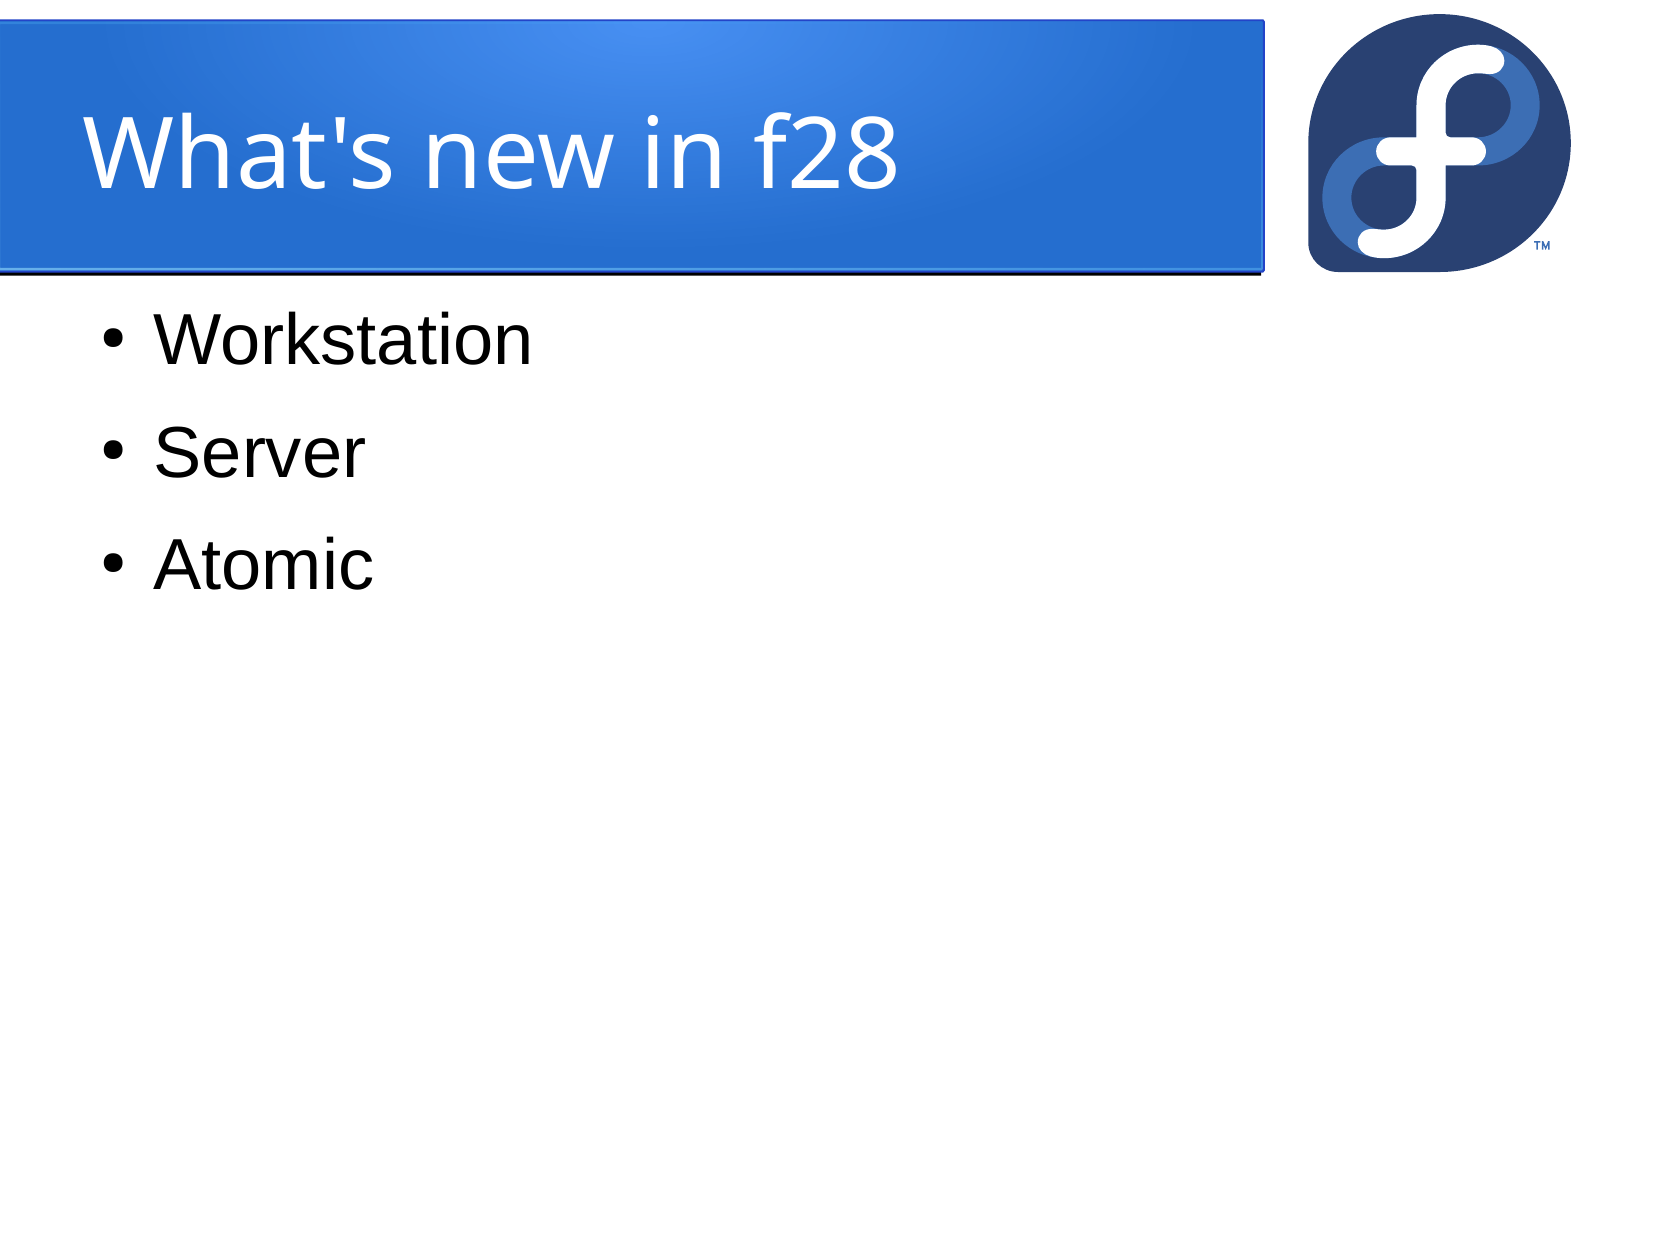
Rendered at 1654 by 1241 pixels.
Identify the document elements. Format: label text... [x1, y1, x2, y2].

list Workstation Server Atomic [82, 299, 1571, 1019]
title What's new in f28 [82, 47, 1235, 252]
